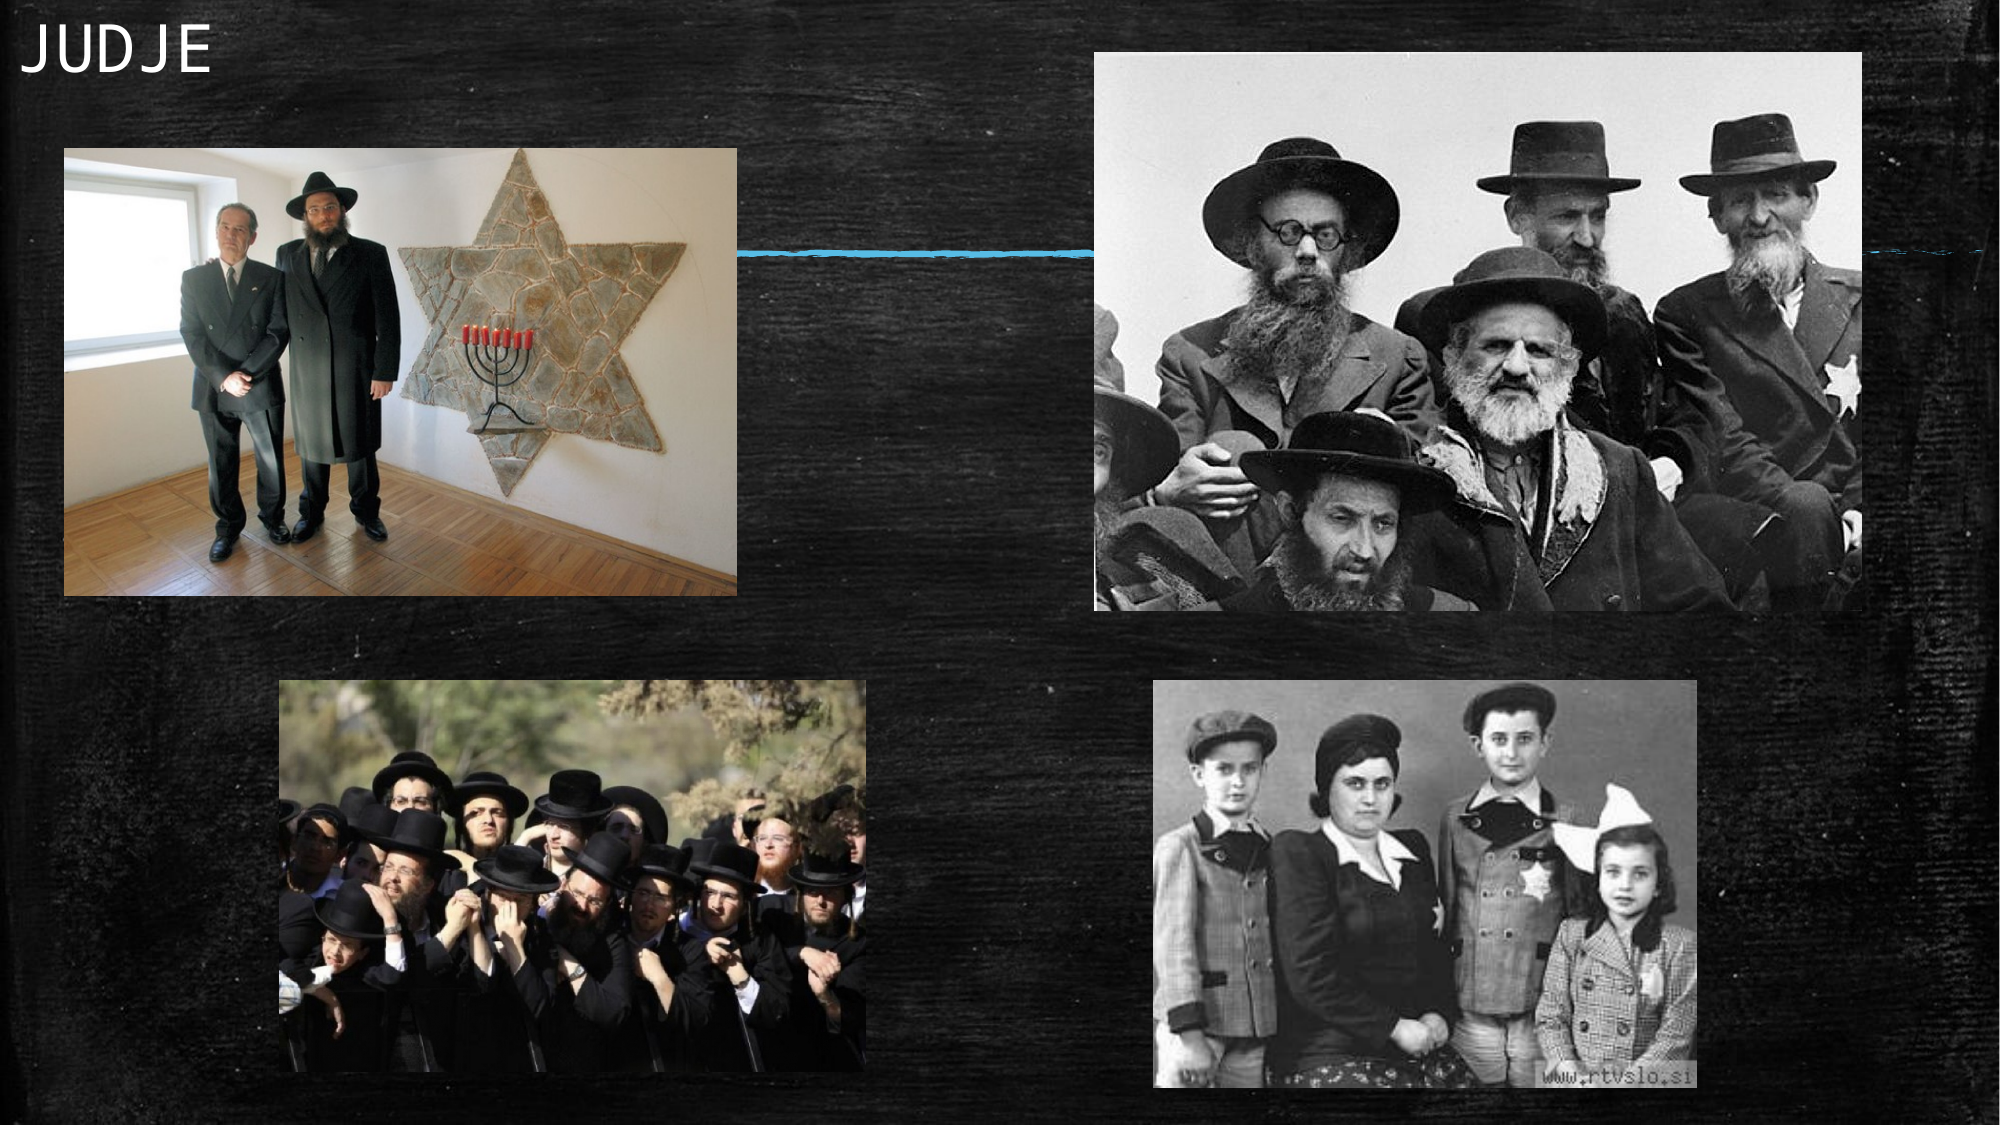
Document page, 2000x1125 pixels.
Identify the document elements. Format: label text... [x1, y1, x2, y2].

title JUDJE [0, 0, 319, 95]
picture [0, 0, 2000, 1125]
